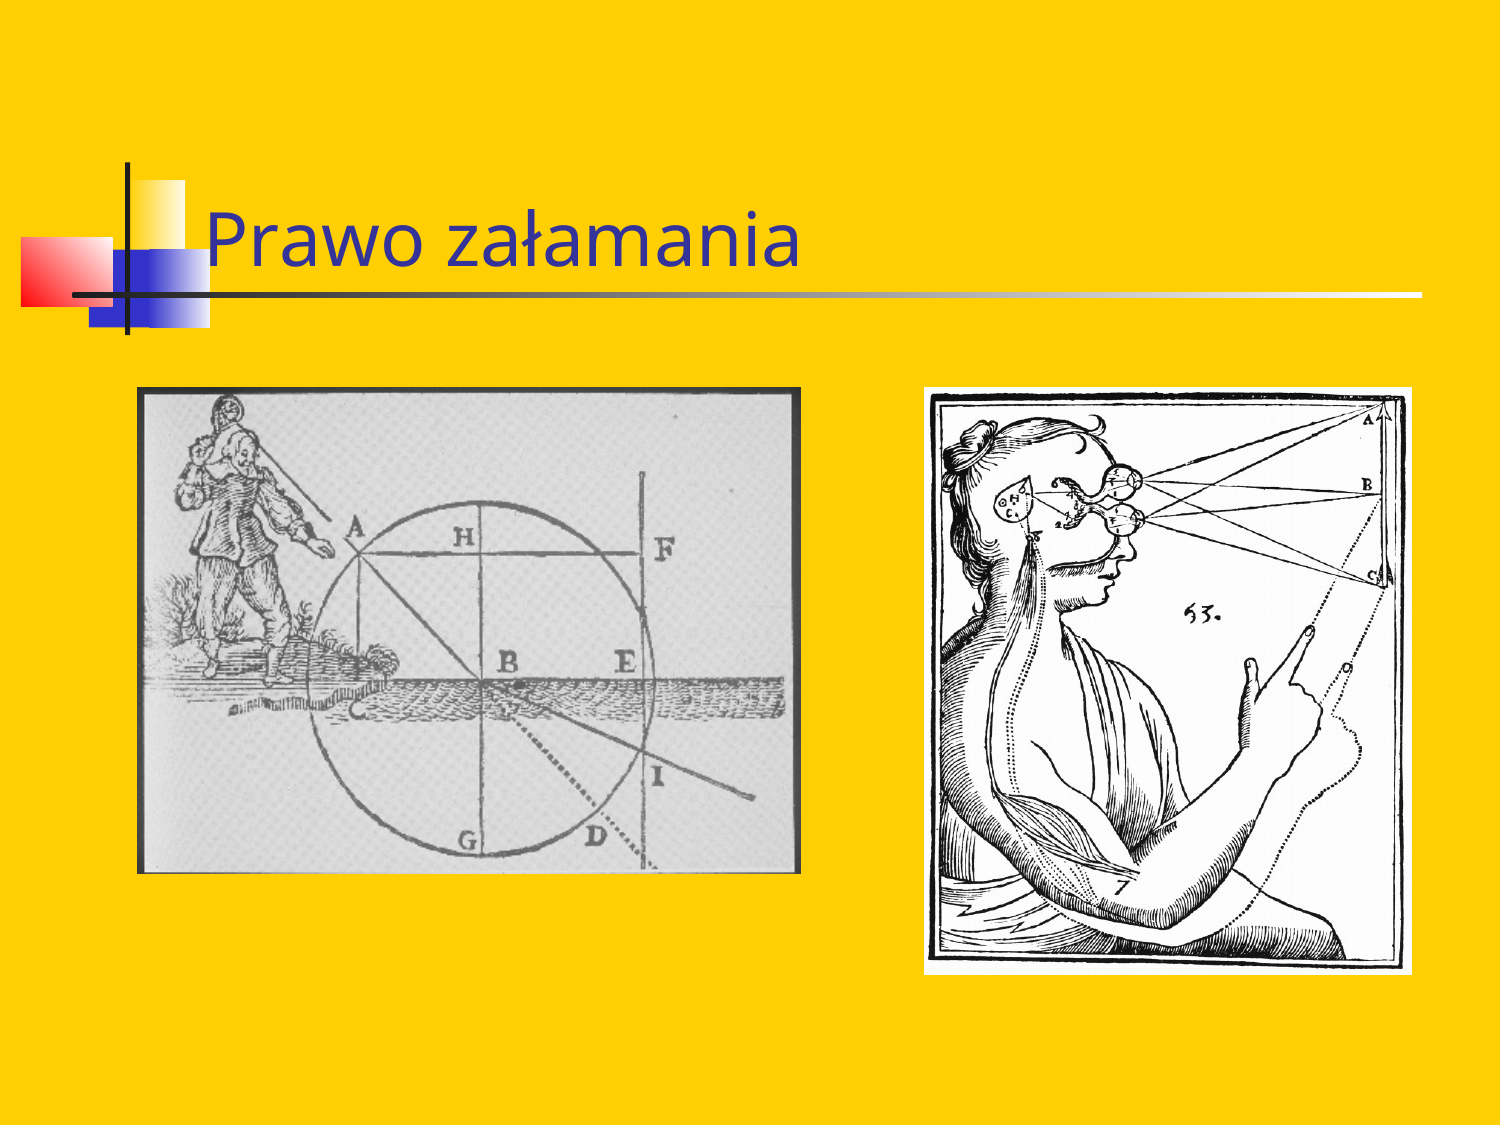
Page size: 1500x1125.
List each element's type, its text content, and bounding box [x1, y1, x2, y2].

title Prawo załamania [188, 101, 1468, 289]
picture [137, 387, 801, 874]
picture [924, 387, 1412, 976]
